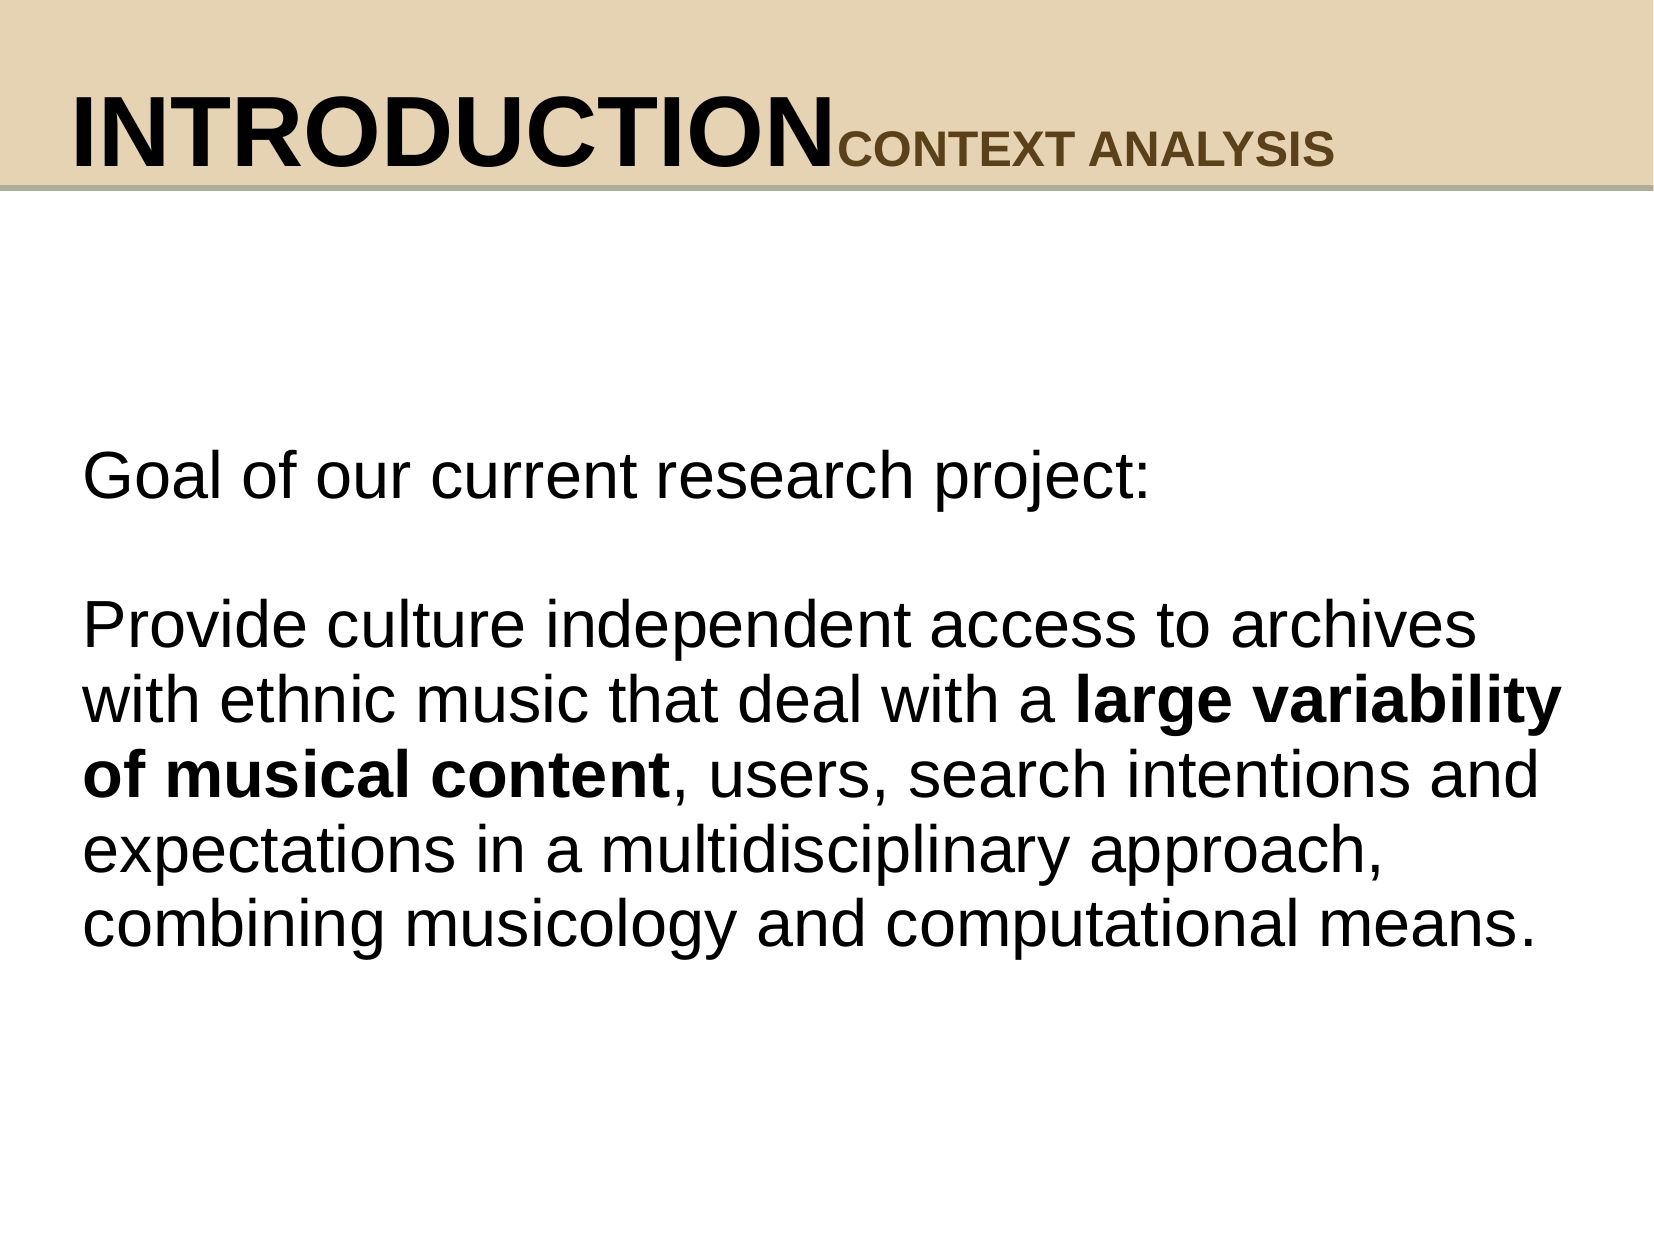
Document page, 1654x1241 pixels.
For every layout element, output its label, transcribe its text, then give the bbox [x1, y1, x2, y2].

title INTRODUCTIONCONTEXT ANALYSIS [0, 0, 1654, 188]
subtitle Goal of our current research project: Provide culture independent access to archives with ethnic music that deal with a large variability of musical content, users, search intentions and expectations in a multidisciplinary approach, combining musicology and computational means. [82, 290, 1571, 1109]
